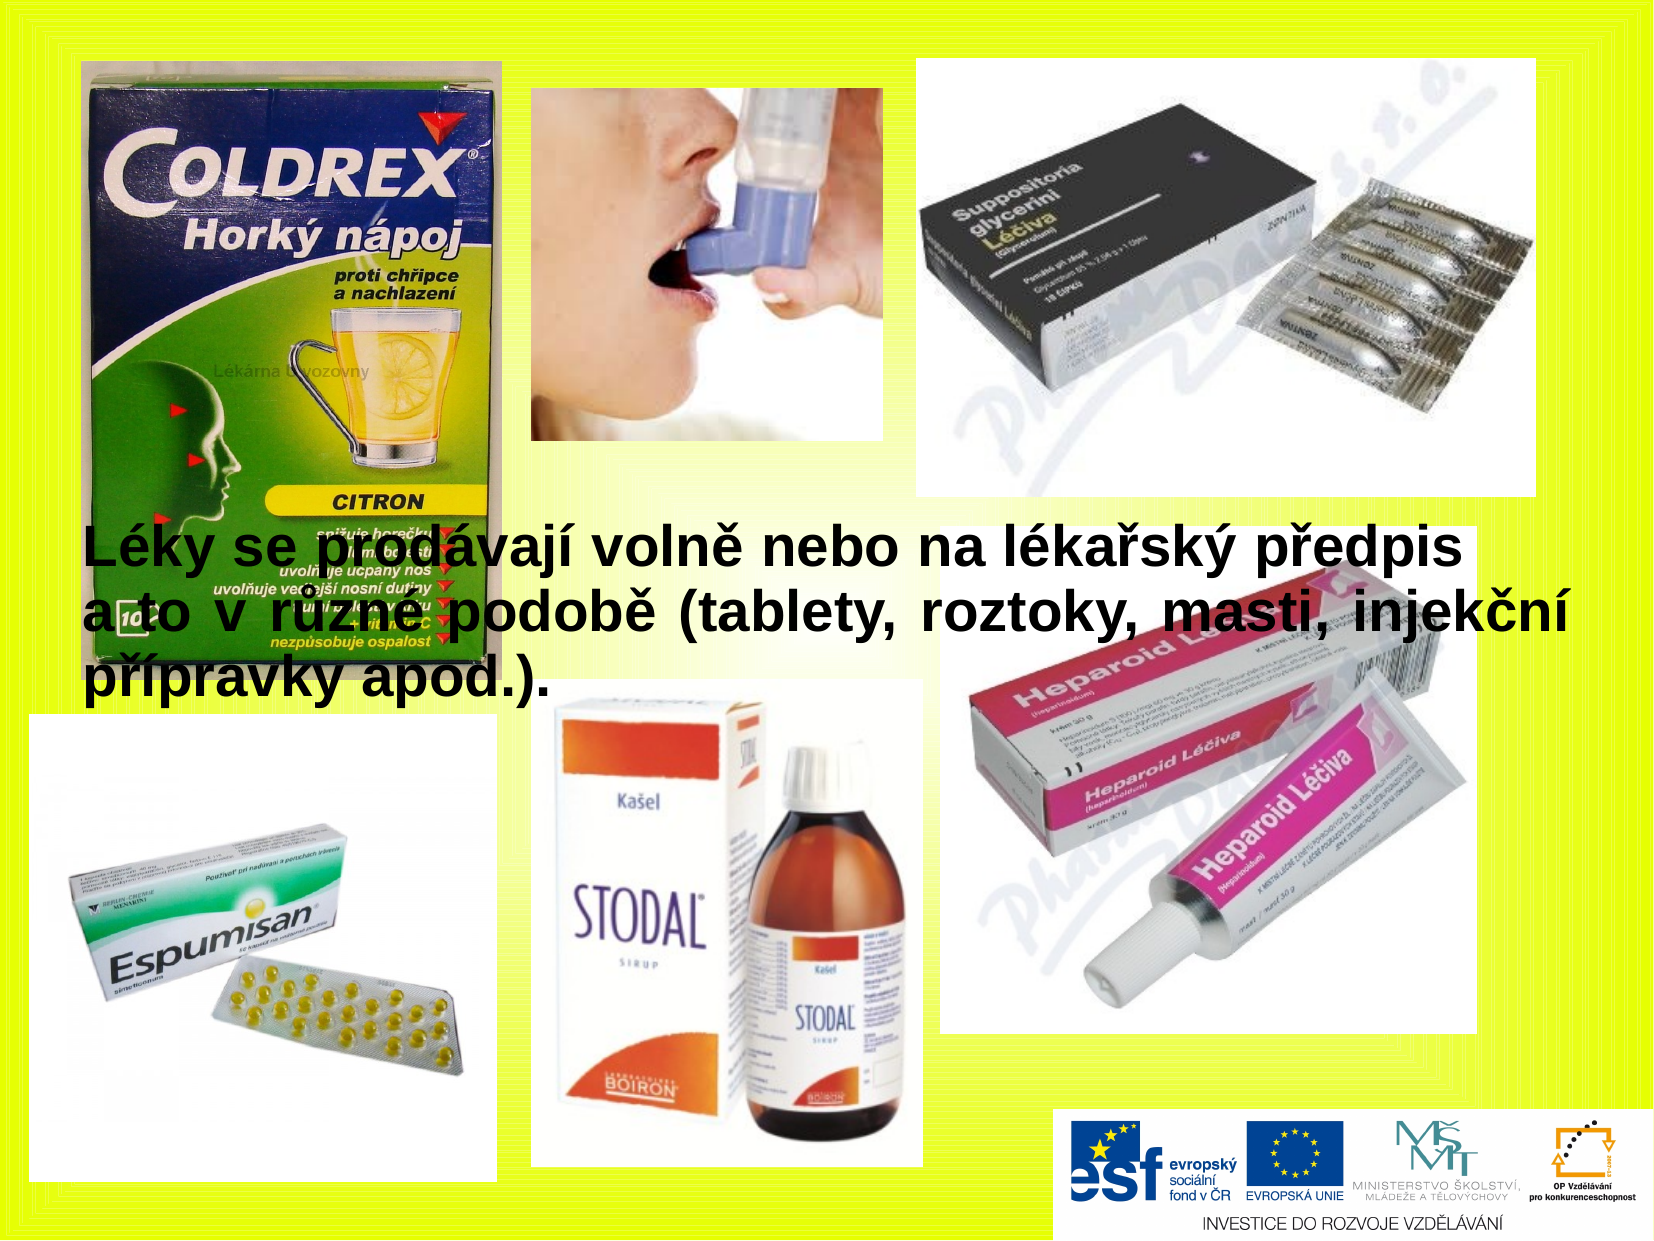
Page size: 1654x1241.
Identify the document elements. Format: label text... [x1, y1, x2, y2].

picture [531, 88, 883, 441]
picture [29, 714, 497, 1182]
picture [81, 61, 502, 680]
picture [940, 726, 1477, 1034]
picture [1053, 1109, 1654, 1241]
picture [916, 58, 1536, 497]
list Léky se prodávají volně nebo na lékařský předpis a to v různé podobě (tablety, roztoky, masti, injekční přípravky apod.). [82, 514, 1571, 726]
picture [531, 726, 923, 1167]
